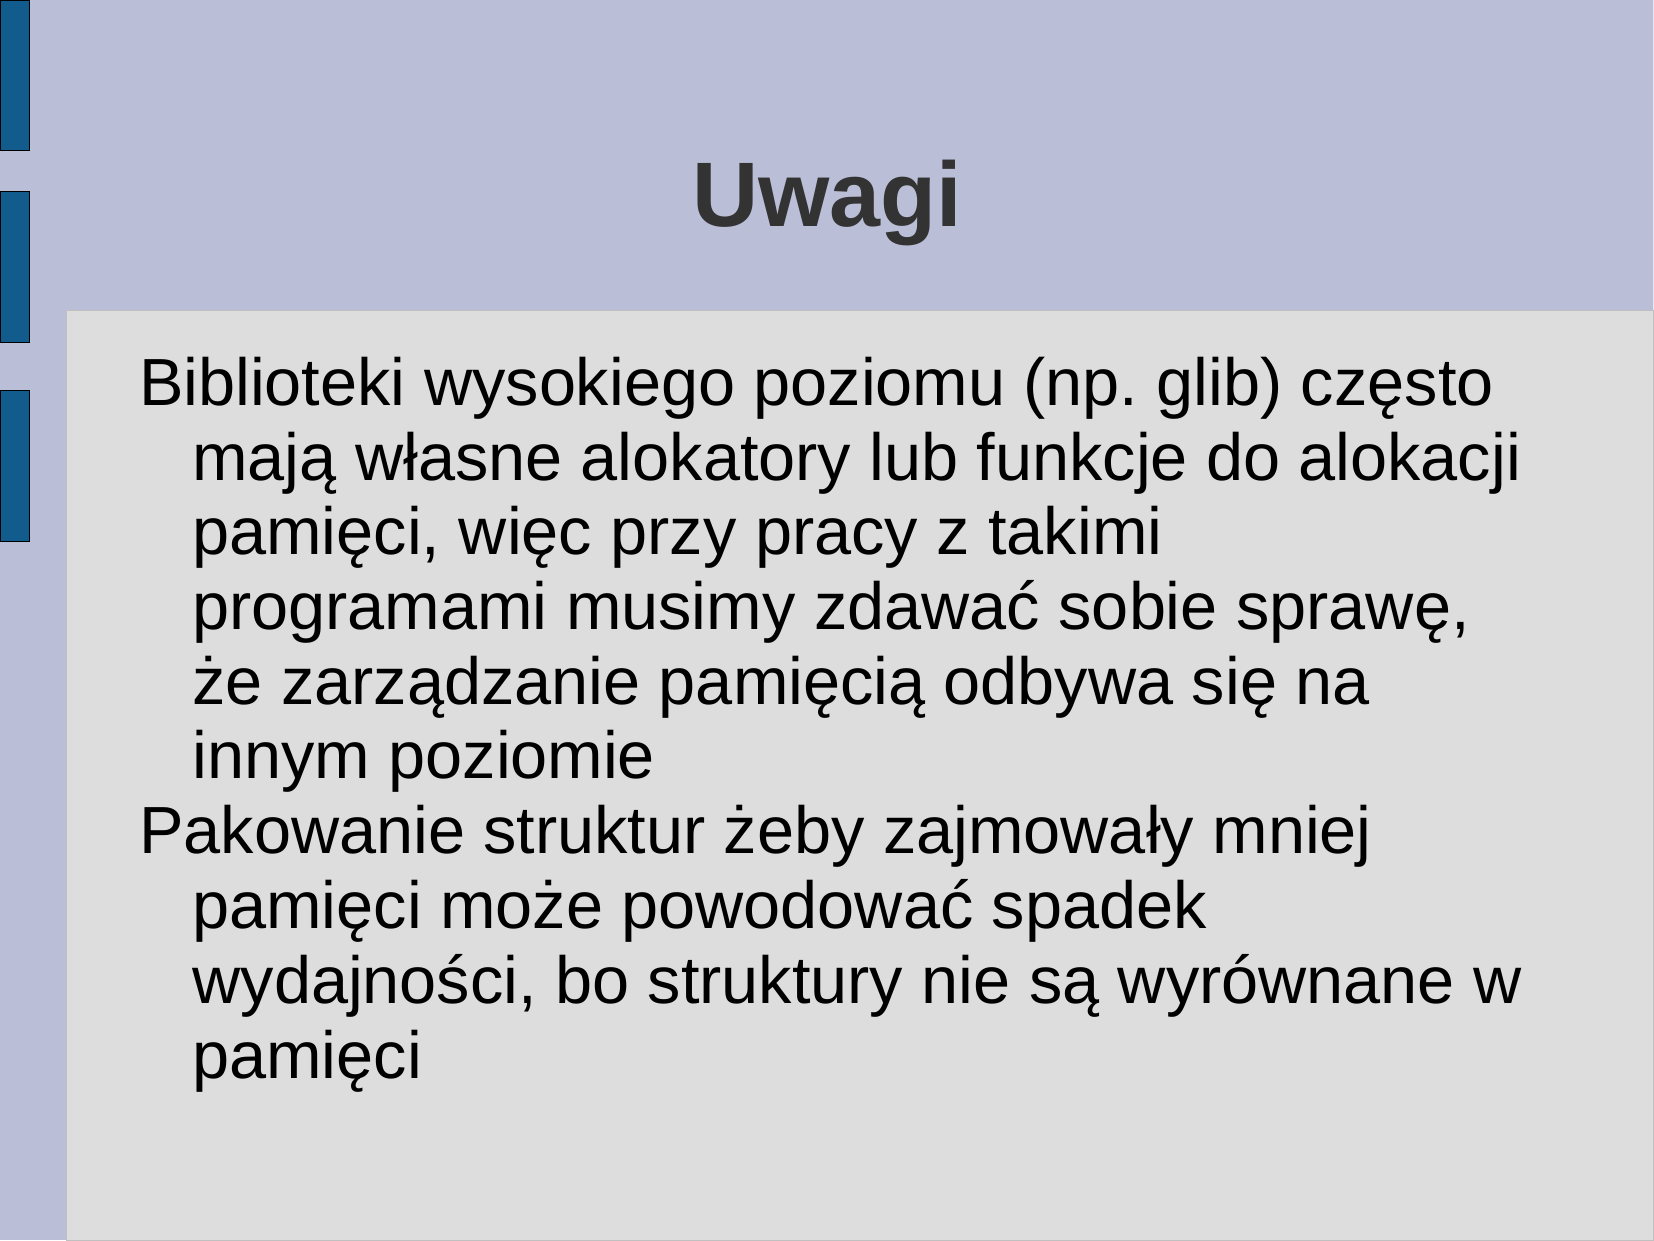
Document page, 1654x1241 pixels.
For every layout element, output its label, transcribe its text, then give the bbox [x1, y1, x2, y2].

title Uwagi [121, 91, 1534, 299]
list Biblioteki wysokiego poziomu (np. glib) często mają własne alokatory lub funkcje do alokacji pamięci, więc przy pracy z takimi programami musimy zdawać sobie sprawę, że zarządzanie pamięcią odbywa się na innym poziomie Pakowanie struktur żeby zajmowały mniej pamięci może powodować spadek wydajności, bo struktury nie są wyrównane w pamięci [121, 344, 1534, 1127]
